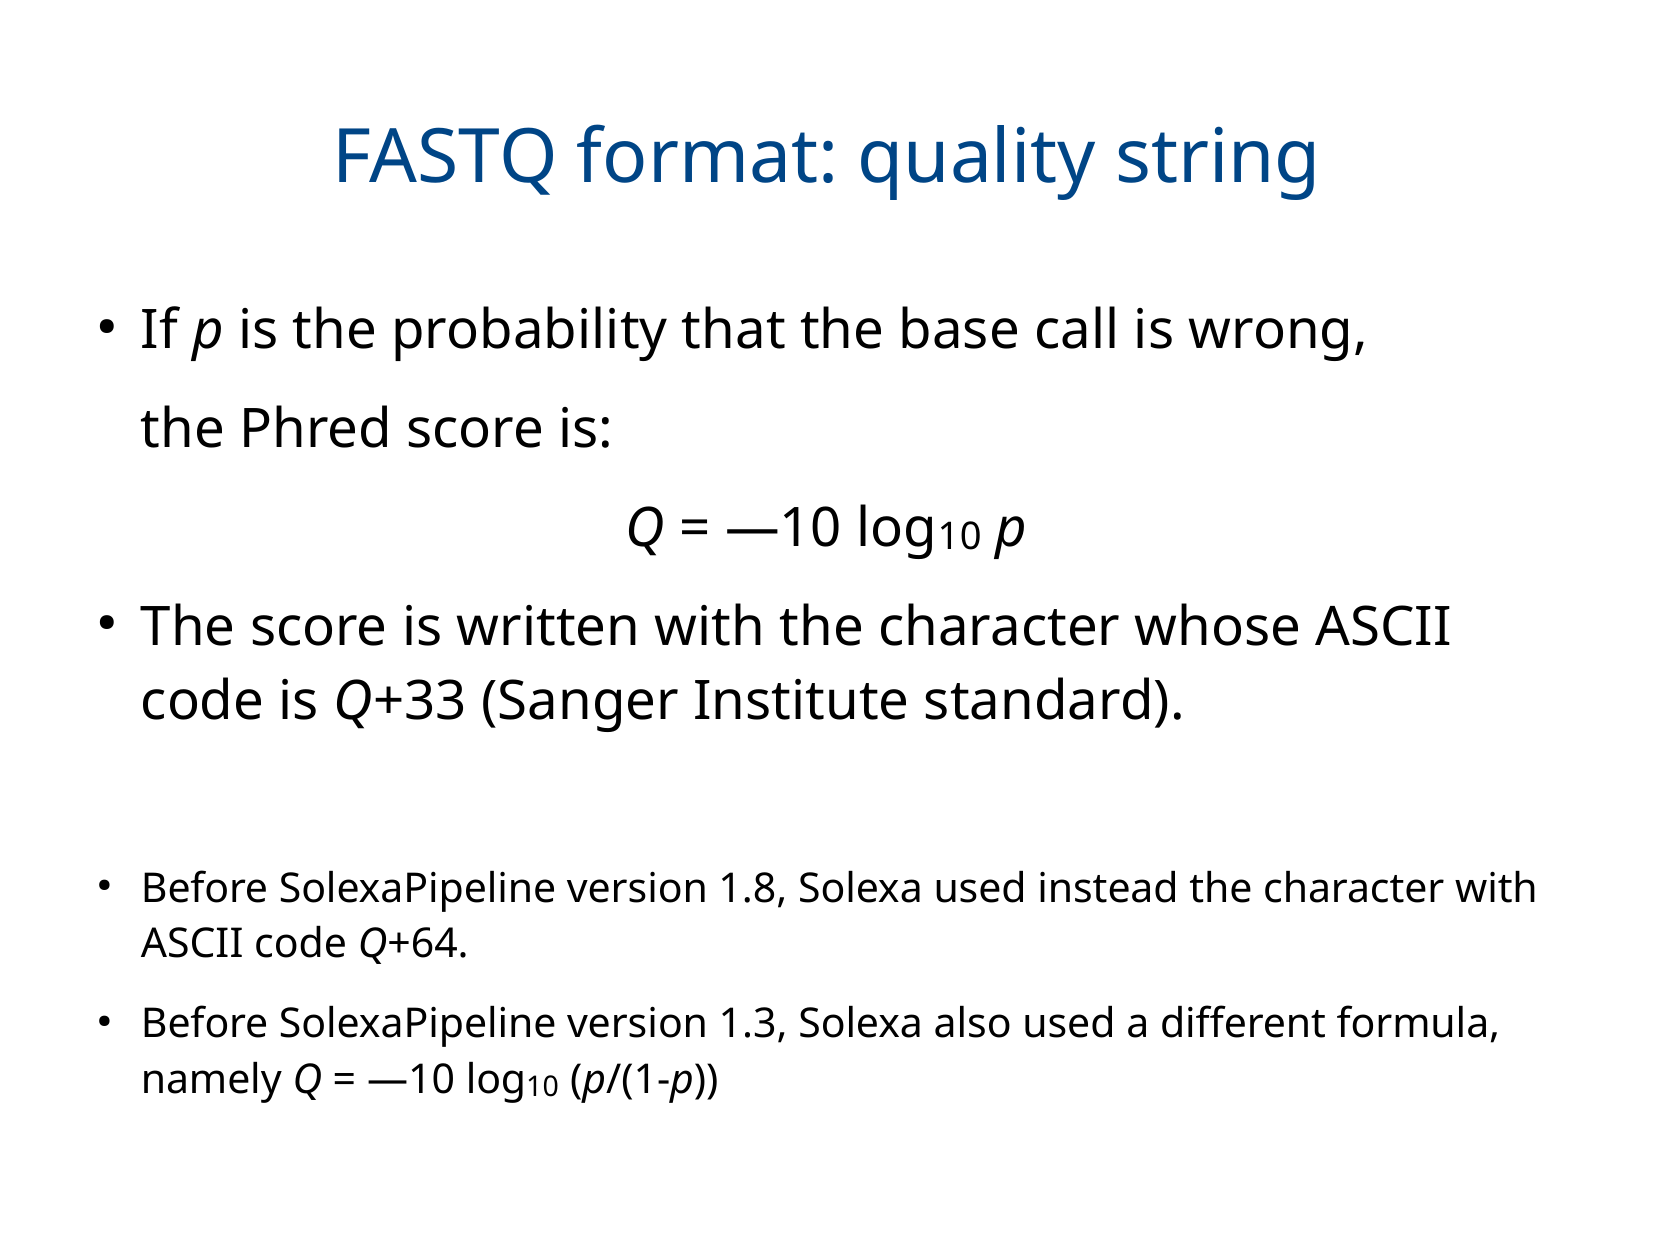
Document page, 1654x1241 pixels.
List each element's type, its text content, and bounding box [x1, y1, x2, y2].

list If p is the probability that the base call is wrong, the Phred score is: Q = —10 log10 p The score is written with the character whose ASCII code is Q+33 (Sanger Institute standard). Before SolexaPipeline version 1.8, Solexa used instead the character with ASCII code Q+64. Before SolexaPipeline version 1.3, Solexa also used a different formula, namely Q = —10 log10 (p/(1-p)) [82, 290, 1571, 1109]
title FASTQ format: quality string [82, 49, 1571, 257]
